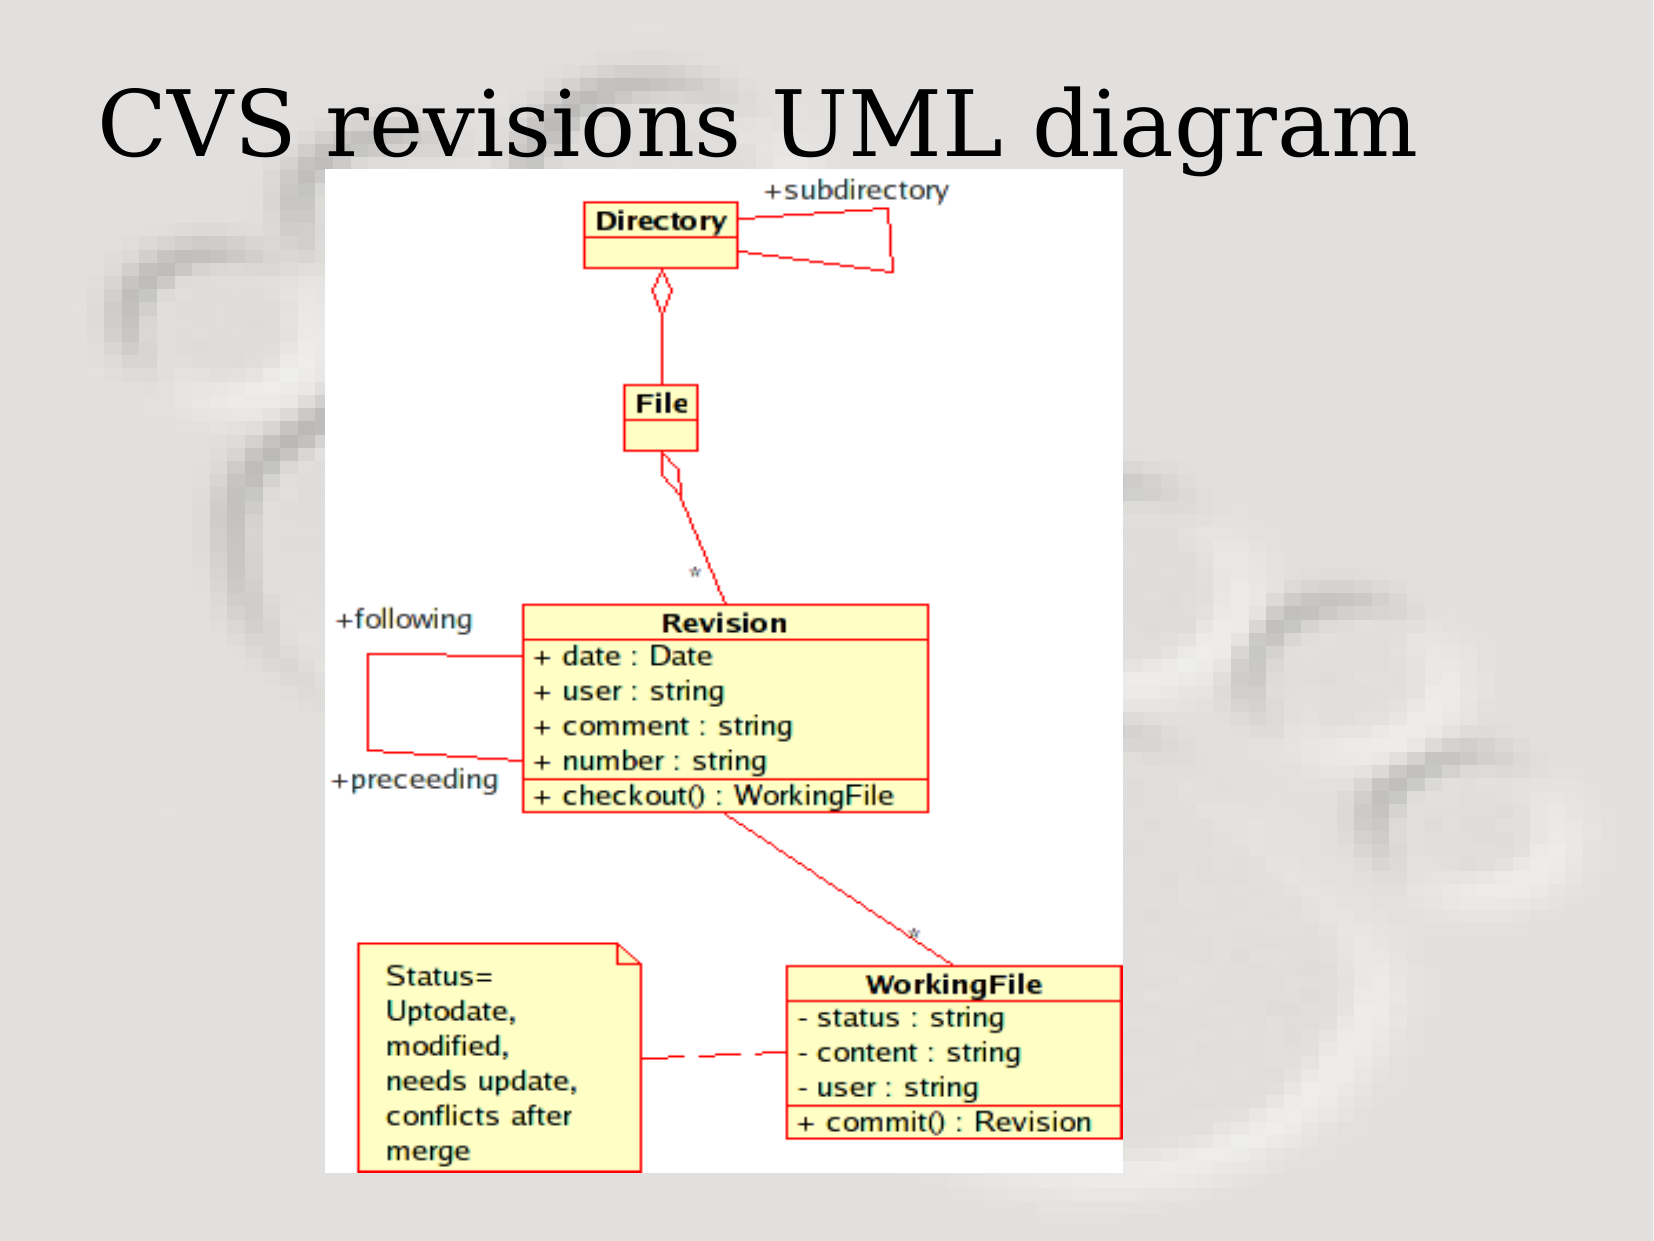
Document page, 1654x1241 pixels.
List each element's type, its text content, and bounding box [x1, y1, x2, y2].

title CVS revisions UML diagram [97, 3, 1510, 246]
picture [0, 0, 1654, 1241]
